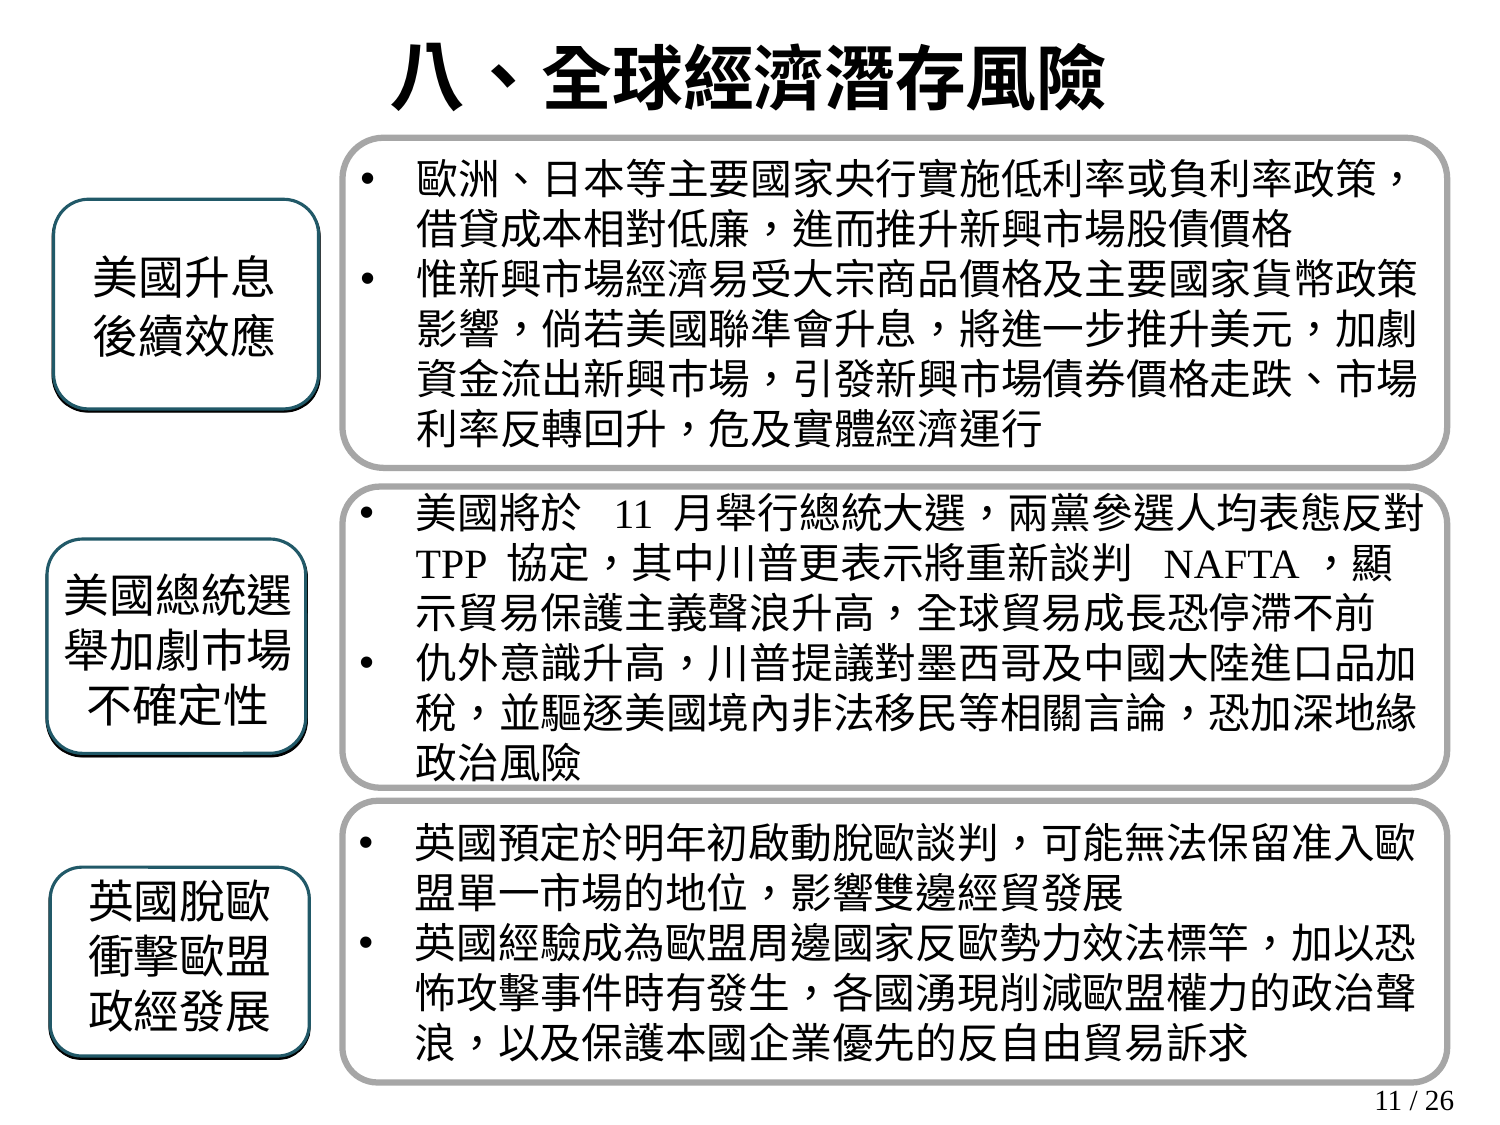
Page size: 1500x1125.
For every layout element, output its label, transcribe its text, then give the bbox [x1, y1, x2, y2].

text_box 美國升息 後續效應 [50, 241, 319, 370]
text_box [53, 199, 319, 241]
text_box 美國總統選舉加劇巿場不確定性 [47, 558, 309, 739]
text_box 歐洲、日本等主要國家央行實施低利率或負利率政策，借貸成本相對低廉，進而推升新興市場股債價格 惟新興市場經濟易受大宗商品價格及主要國家貨幣政策影響，倘若美國聯準會升息，將進一步推升美元，加劇資金流出新興巿場，引發新興市場債券價格走跌、市場利率反轉回升，危及實體經濟運行 [342, 137, 1448, 468]
text_box 八、全球經濟潛存風險 [28, 20, 1470, 128]
text_box [54, 739, 299, 754]
text_box 英國脫歐衝擊歐盟政經發展 [70, 865, 290, 1046]
text_box [53, 370, 319, 409]
text_box [51, 538, 302, 558]
text_box 英國預定於明年初啟動脫歐談判，可能無法保留准入歐盟單一市場的地位，影響雙邊經貿發展 英國經驗成為歐盟周邊國家反歐勢力效法標竿，加以恐怖攻擊事件時有發生，各國湧現削減歐盟權力的政治聲浪，以及保護本國企業優先的反自由貿易訴求 [342, 800, 1448, 1083]
text_box 美國將於 11 月舉行總統大選，兩黨參選人均表態反對 TPP 協定，其中川普更表示將重新談判 NAFTA，顯示貿易保護主義聲浪升高，全球貿易成長恐停滯不前 仇外意識升高，川普提議對墨西哥及中國大陸進口品加稅，並驅逐美國境內非法移民等相關言論，恐加深地緣政治風險 [342, 486, 1448, 788]
text_box [50, 869, 310, 1057]
